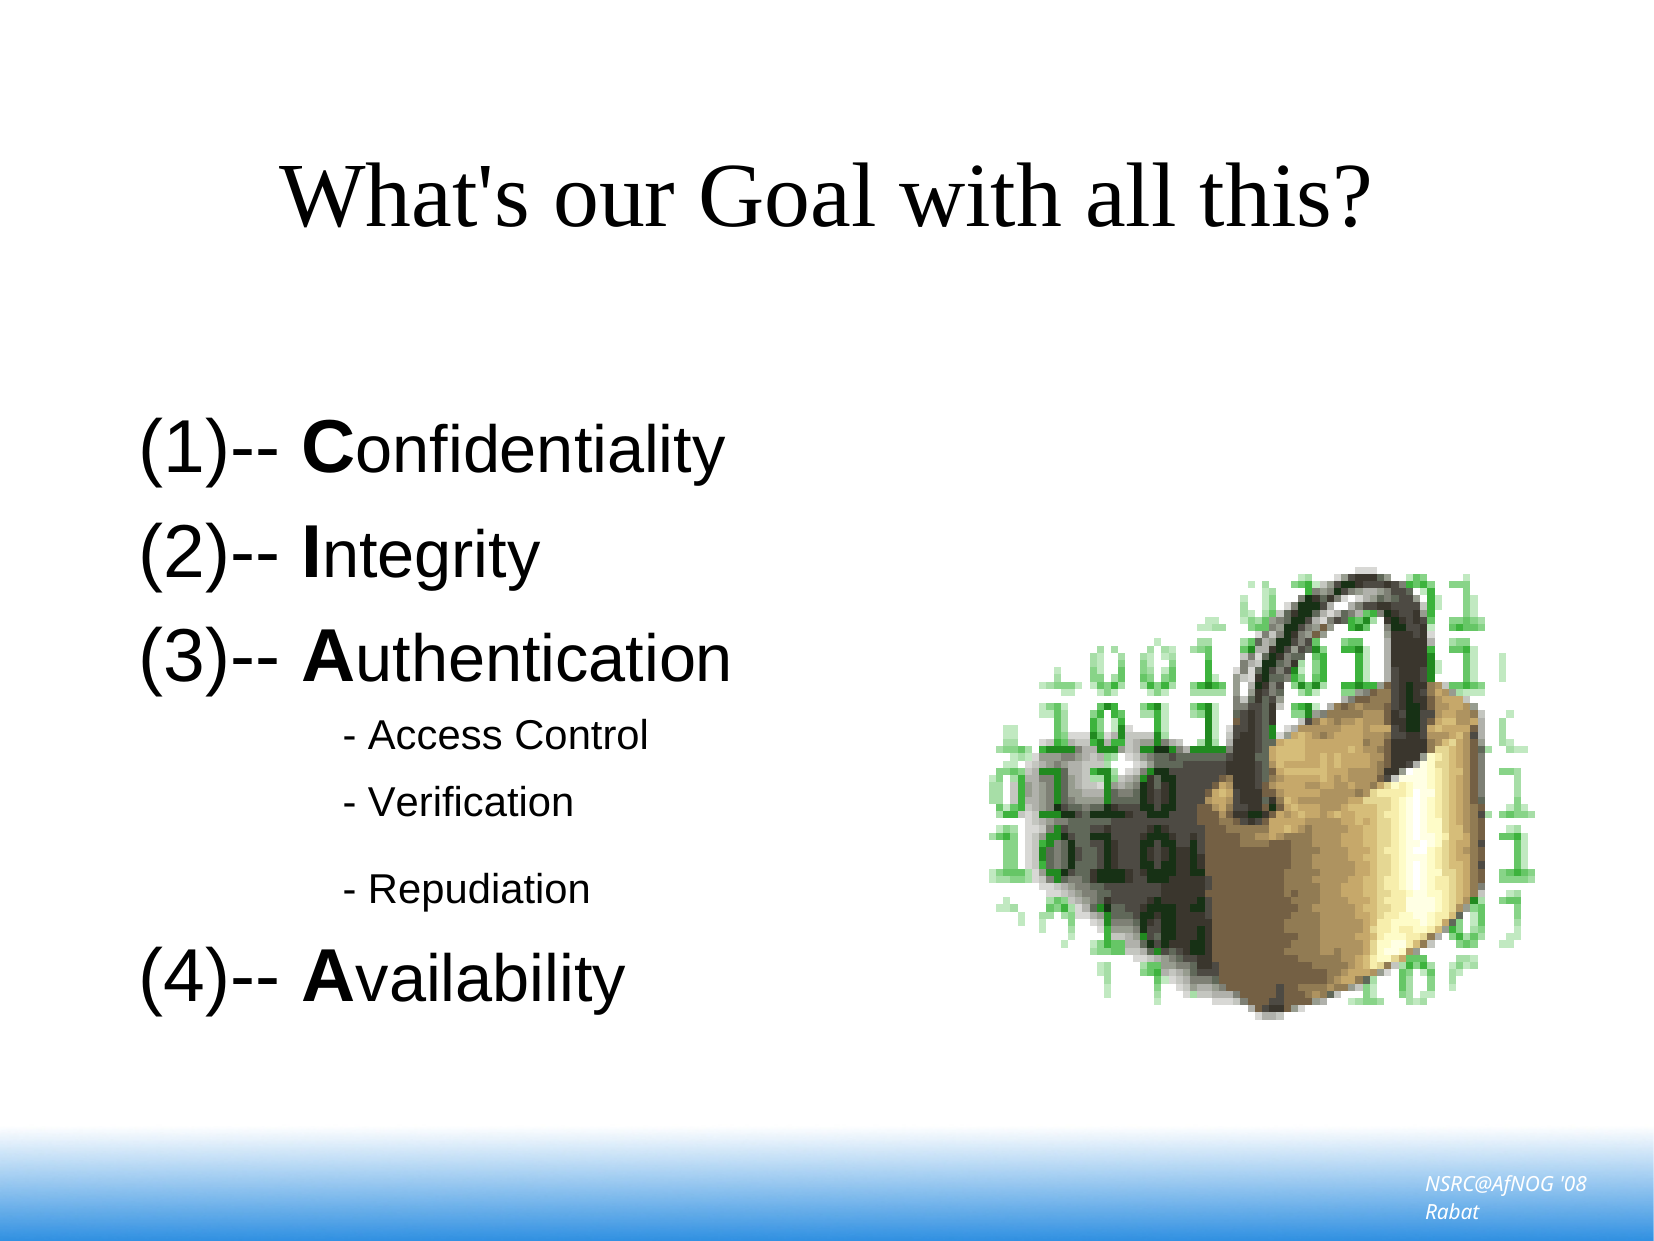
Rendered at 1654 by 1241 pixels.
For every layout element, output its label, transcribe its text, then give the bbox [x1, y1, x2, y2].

title What's our Goal with all this? [121, 91, 1534, 301]
list -- Confidentiality -- Integrity -- Authentication - Access Control - Verification - Repudiation -- Availability [121, 413, 1534, 1026]
picture [0, 1124, 1654, 1241]
picture [975, 567, 1550, 1020]
